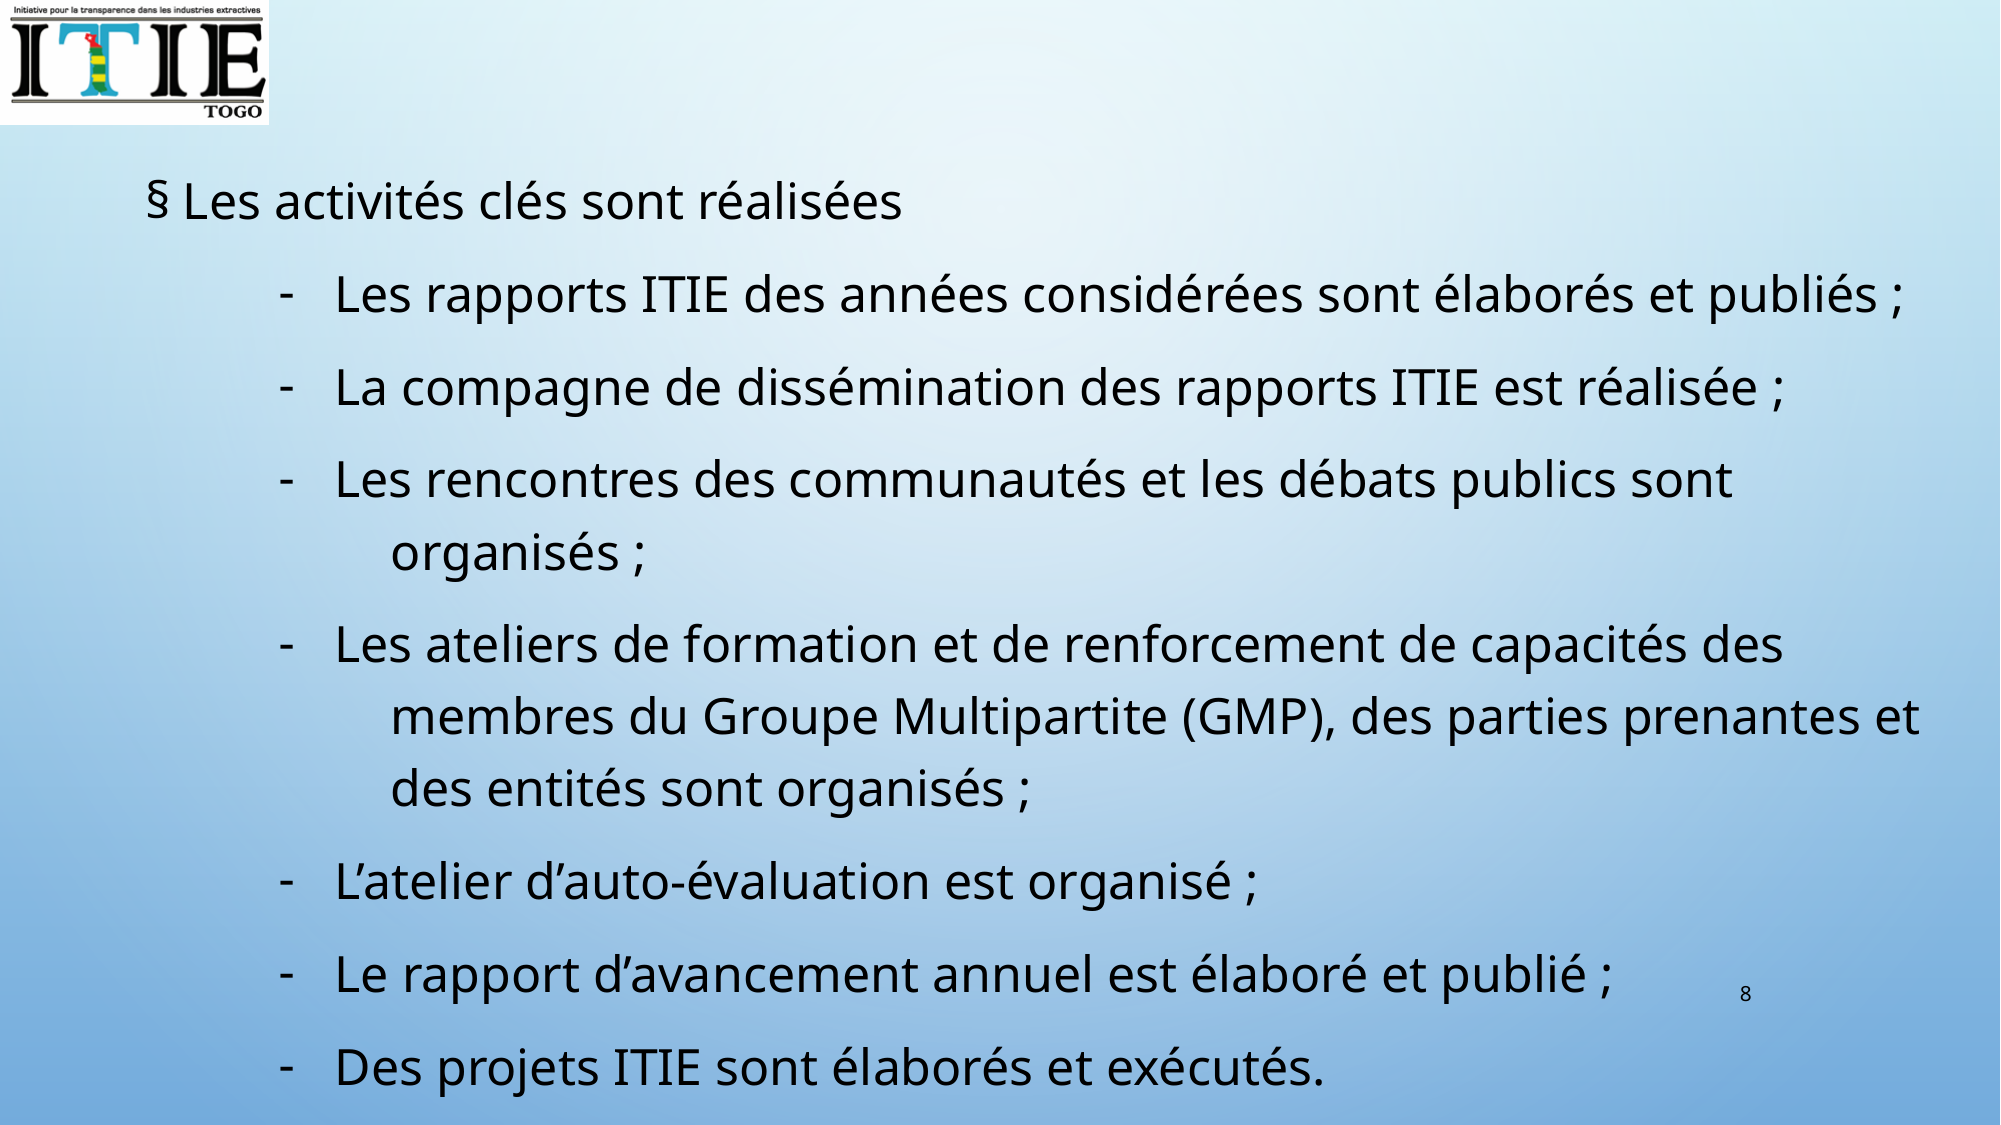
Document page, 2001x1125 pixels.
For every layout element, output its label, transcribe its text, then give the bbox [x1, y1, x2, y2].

picture [0, 0, 269, 126]
text_box [1724, 965, 1851, 1025]
list Les activités clés sont réalisées Les rapports ITIE des années considérées sont élaborés et publiés ; La compagne de dissémination des rapports ITIE est réalisée ; Les rencontres des communautés et les débats publics sont organisés ; Les ateliers de formation et de renforcement de capacités des membres du Groupe Multipartite (GMP), des parties prenantes et des entités sont organisés ; L’atelier d’auto-évaluation est organisé ; Le rapport d’avancement annuel est élaboré et publié ; Des projets ITIE sont élaborés et exécutés. [26, 149, 1979, 1125]
